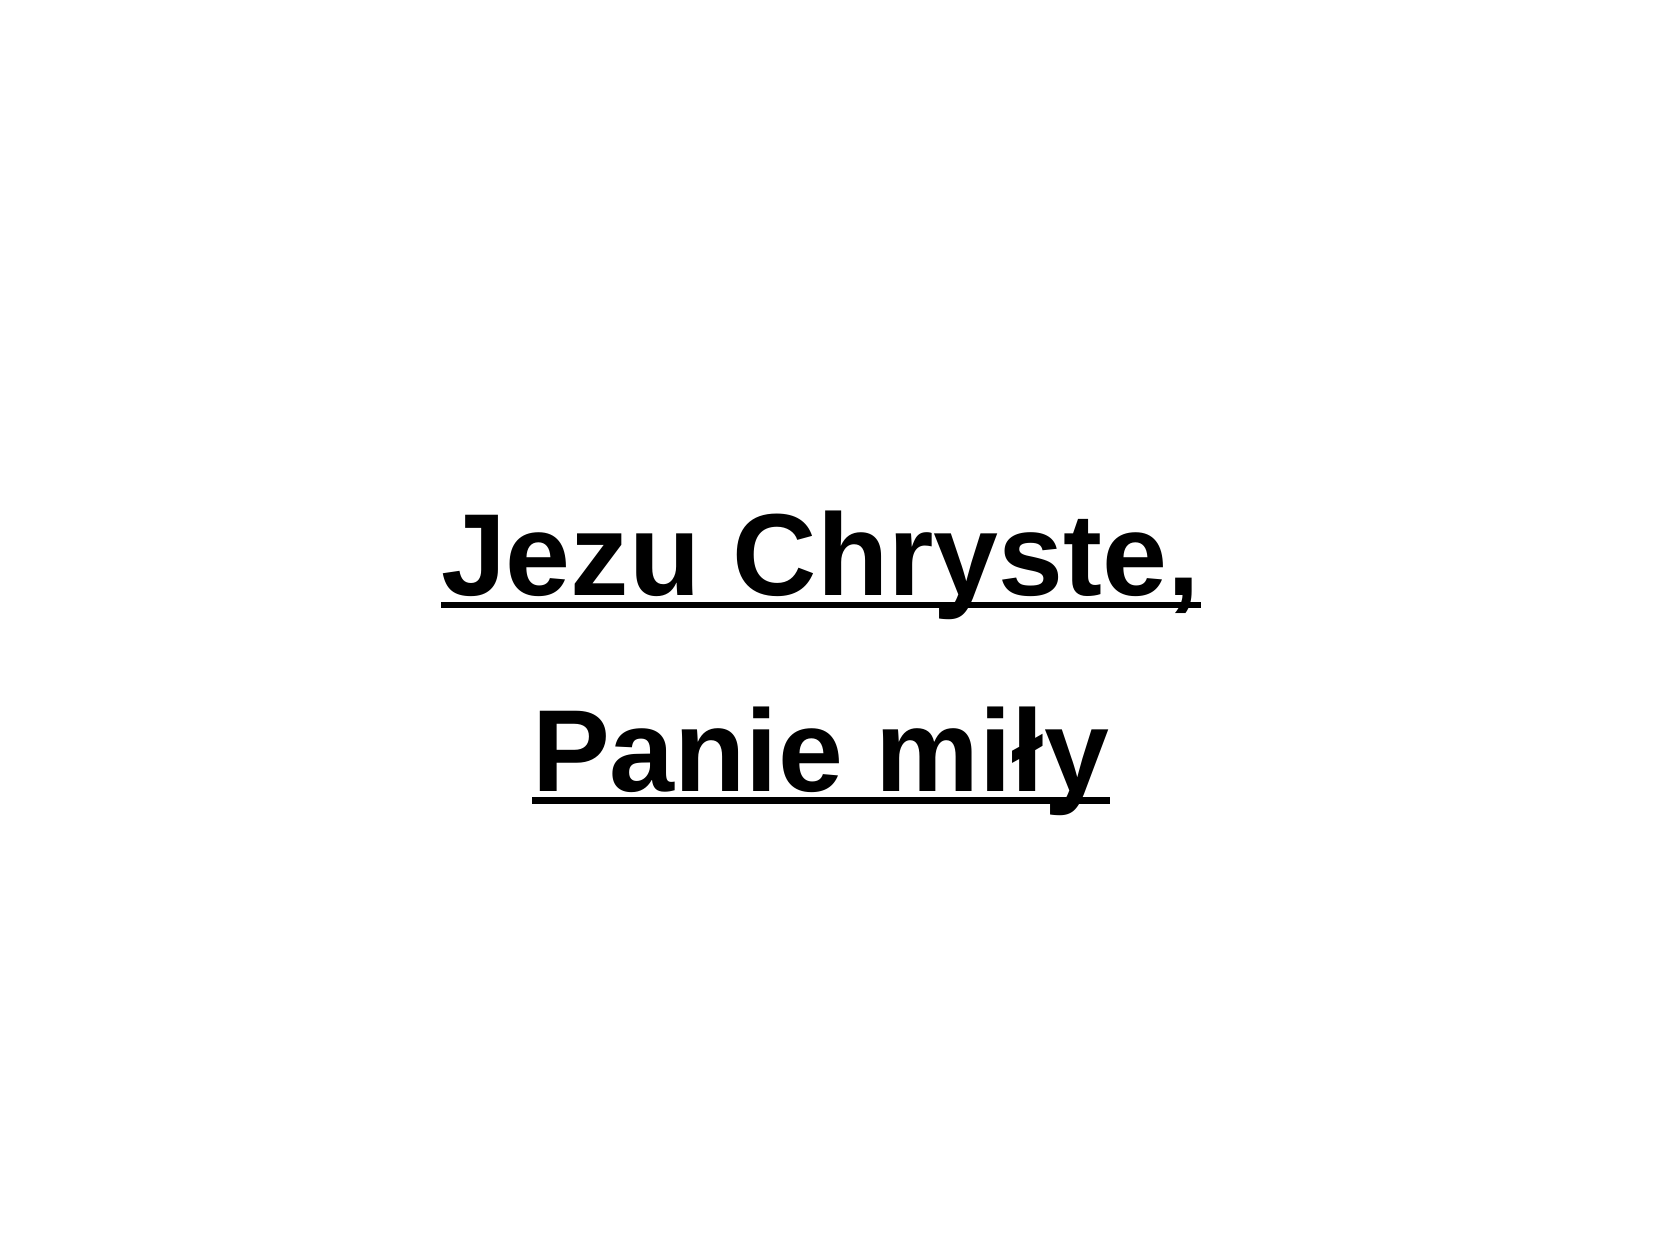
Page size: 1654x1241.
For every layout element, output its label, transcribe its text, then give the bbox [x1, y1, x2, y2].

subtitle Jezu Chryste, Panie miły [0, 0, 1642, 1241]
